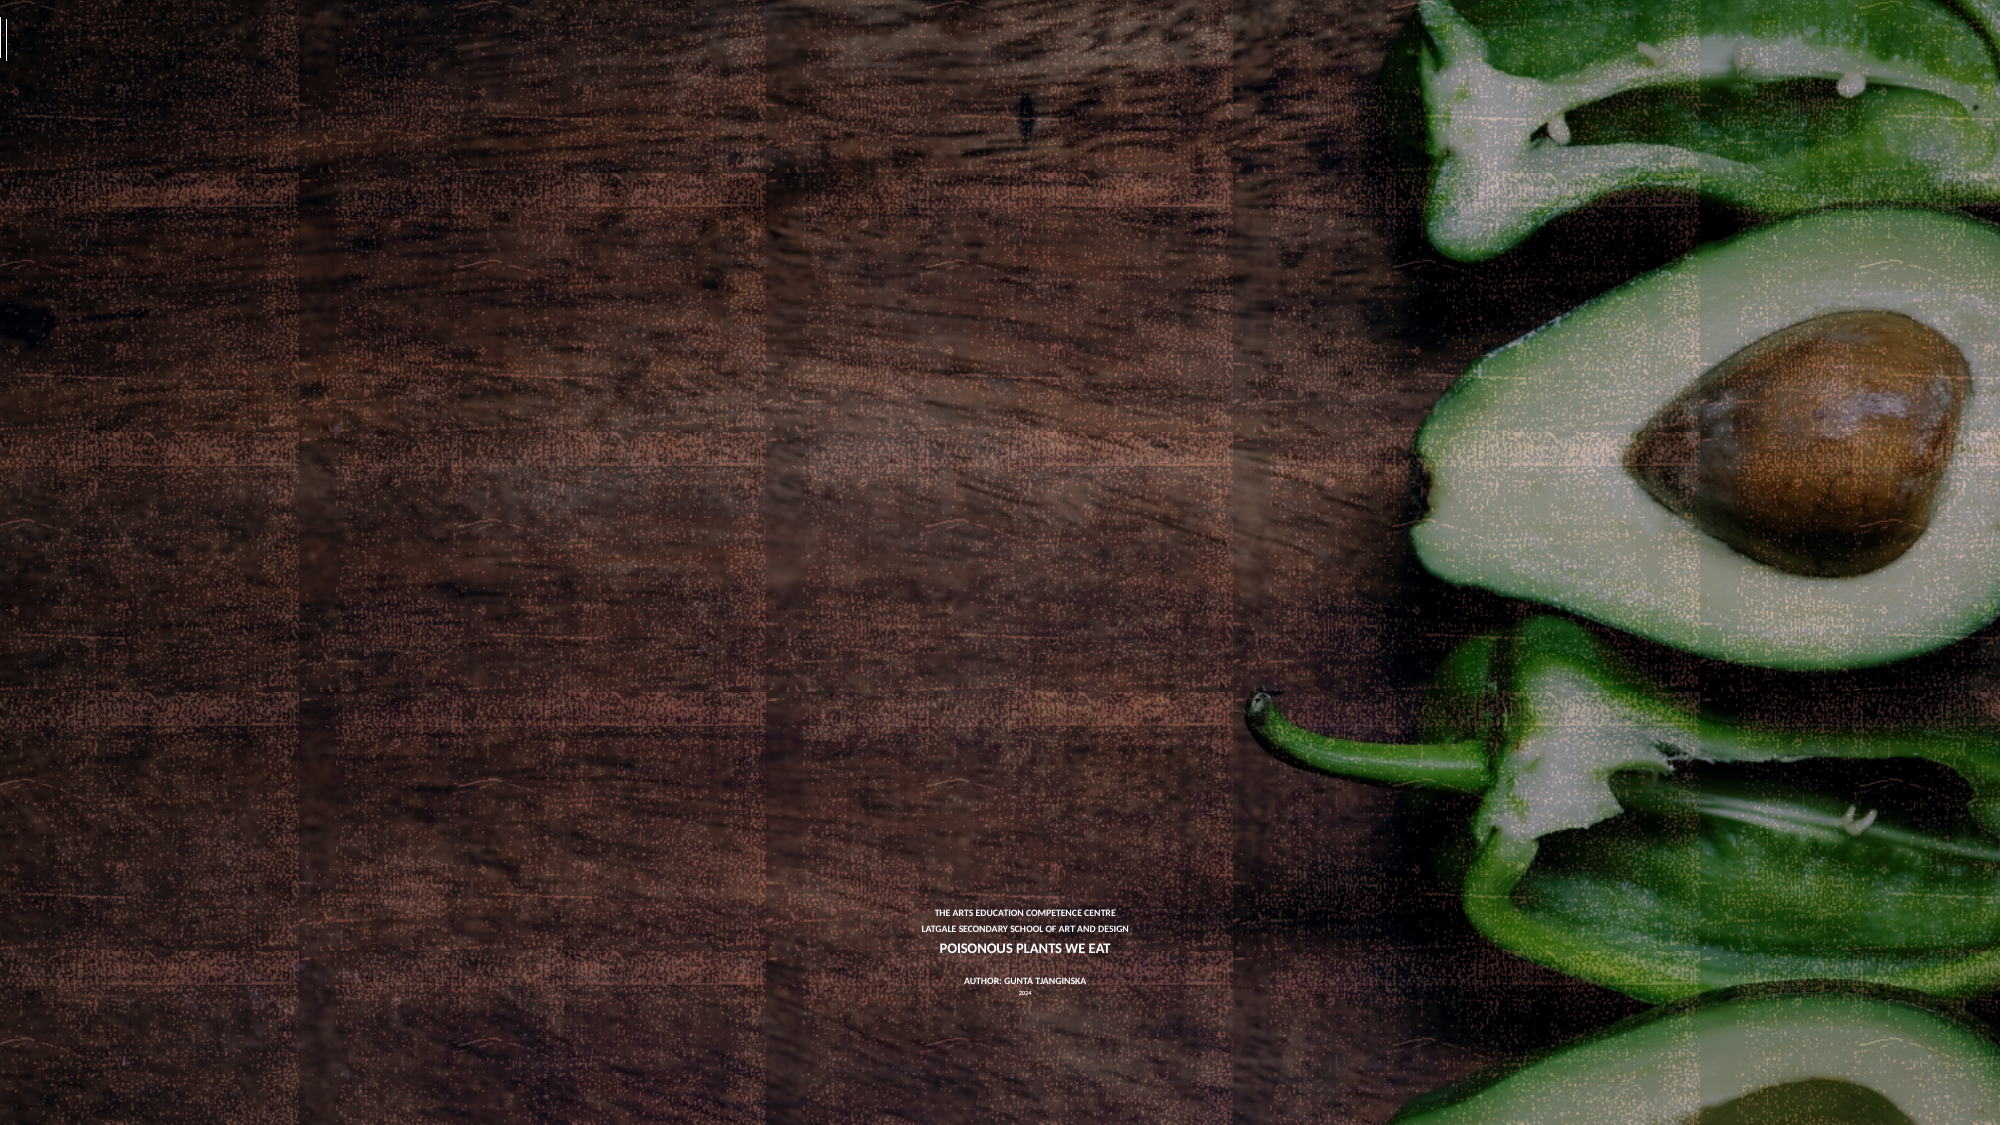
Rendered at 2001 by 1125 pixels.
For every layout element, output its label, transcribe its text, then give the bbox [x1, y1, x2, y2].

title The Arts Education Competence Centre Latgale Secondary School of Art and Design POISONOUS PLANTS WE EAT Author: Gunta Tjanginska 2024 [175, 419, 1876, 1017]
text_box [0, 0, 2000, 1125]
